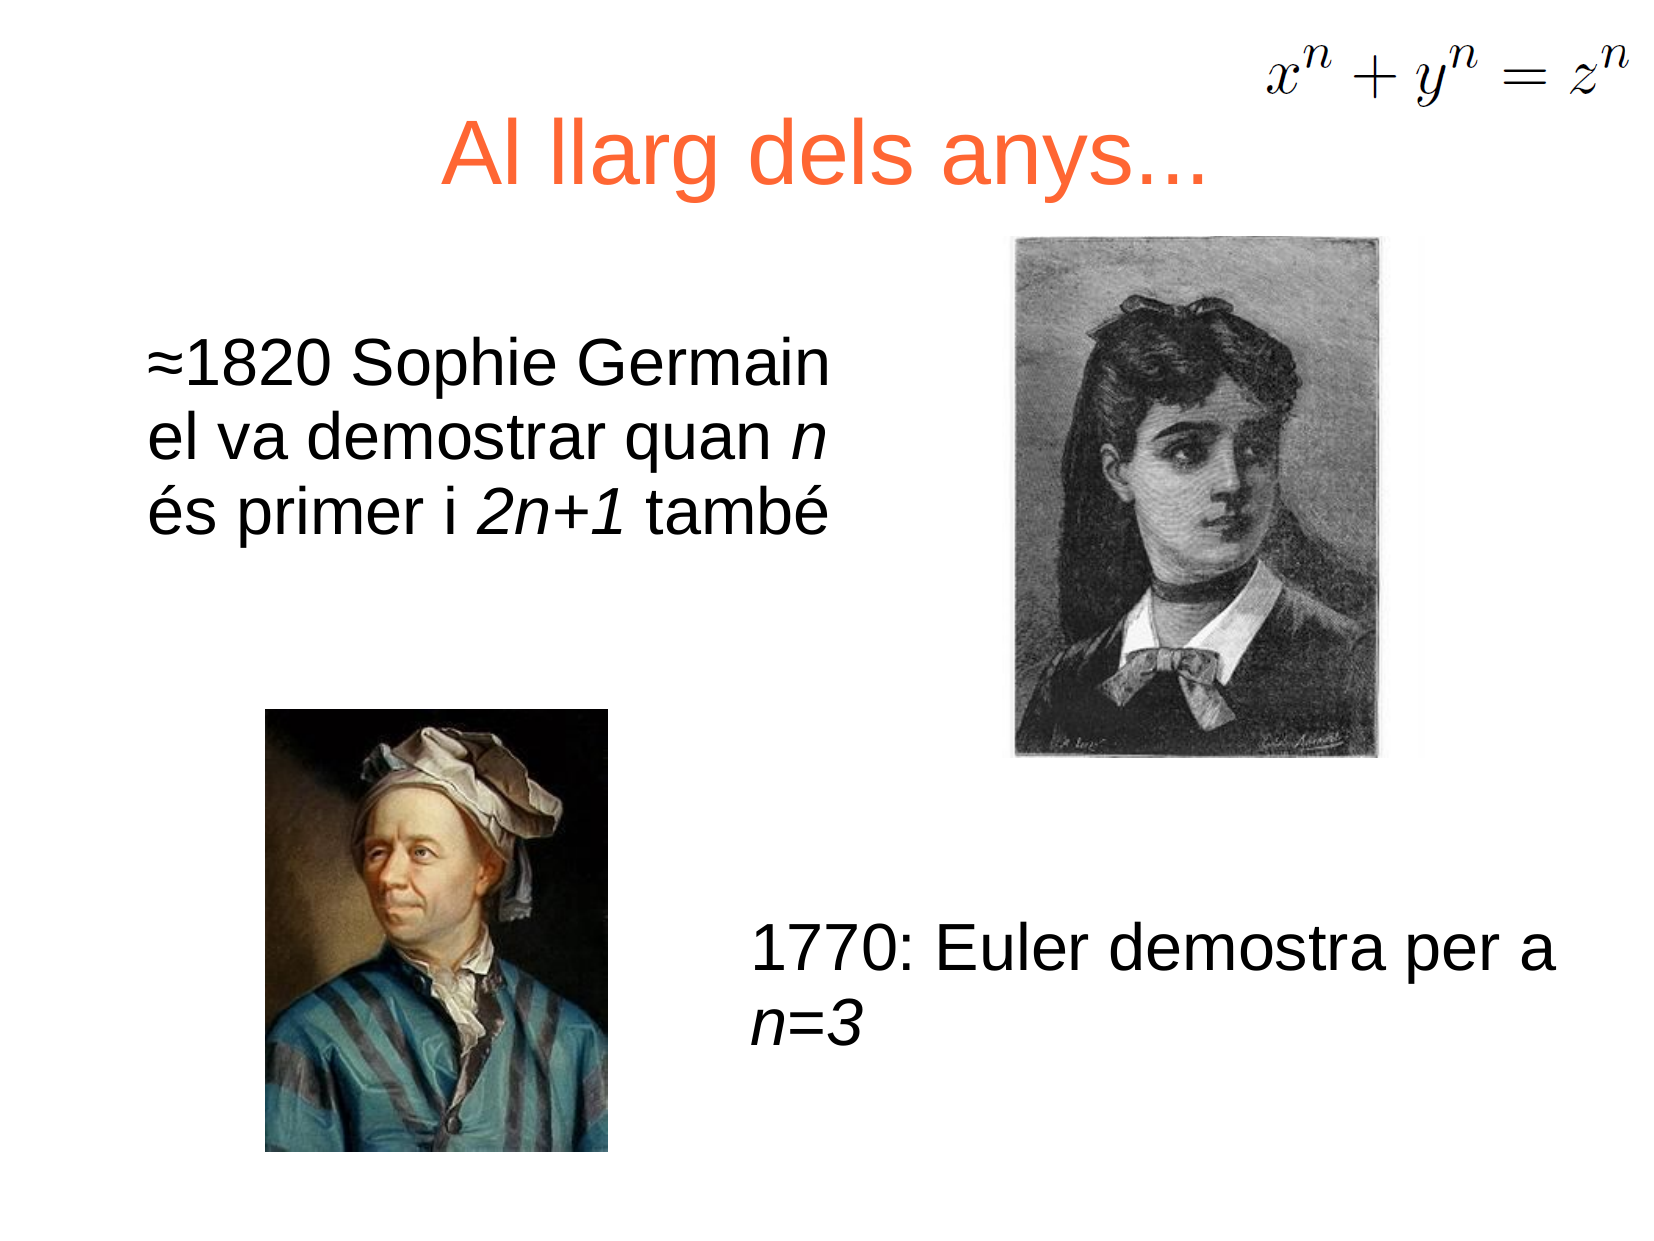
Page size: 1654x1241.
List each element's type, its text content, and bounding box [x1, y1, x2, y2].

picture [915, 236, 1478, 759]
list ≈1820 Sophie Germain el va demostrar quan n és primer i 2n+1 també [76, 324, 857, 626]
title Al llarg dels anys... [82, 49, 1571, 257]
list 1770: Euler demostra per a n=3 [679, 910, 1625, 1093]
picture [1214, 0, 1654, 148]
picture [265, 709, 608, 1152]
